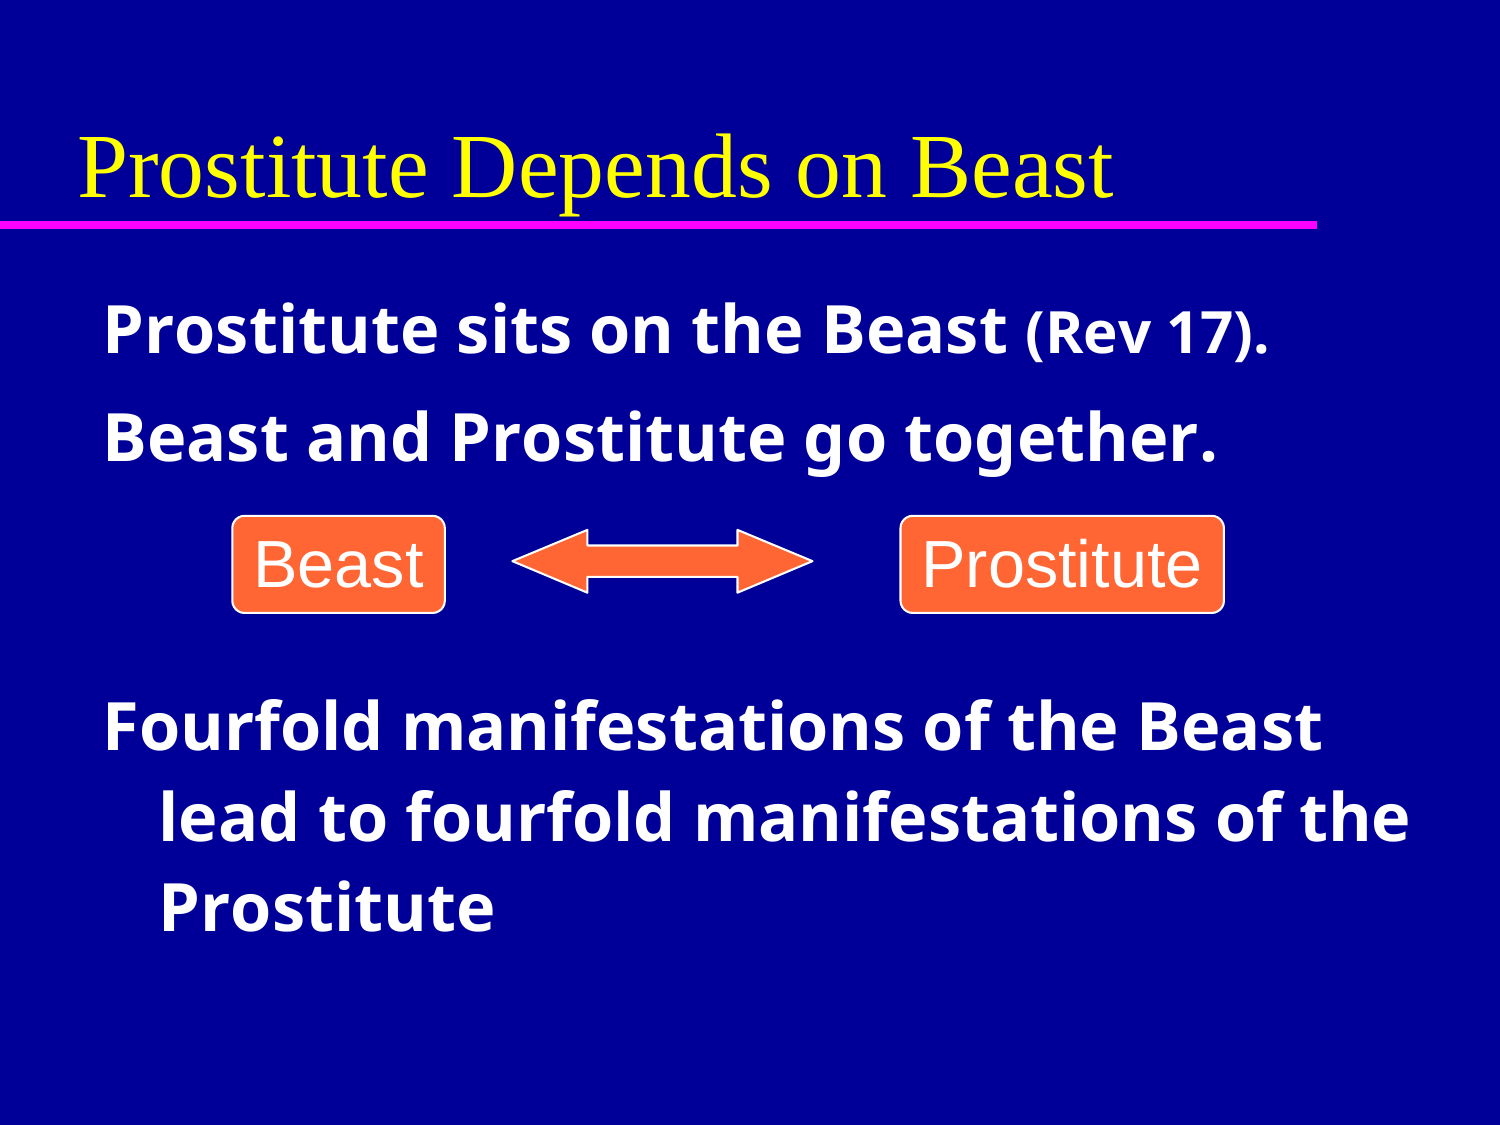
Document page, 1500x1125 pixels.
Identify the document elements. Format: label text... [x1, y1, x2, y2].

list Prostitute sits on the Beast (Rev 17). Beast and Prostitute go together. Fourfold manifestations of the Beast lead to fourfold manifestations of the Prostitute [87, 275, 1450, 951]
text_box Beast [232, 515, 445, 613]
text_box Prostitute [900, 515, 1224, 613]
text_box [512, 529, 813, 593]
title Prostitute Depends on Beast [62, 43, 1475, 225]
